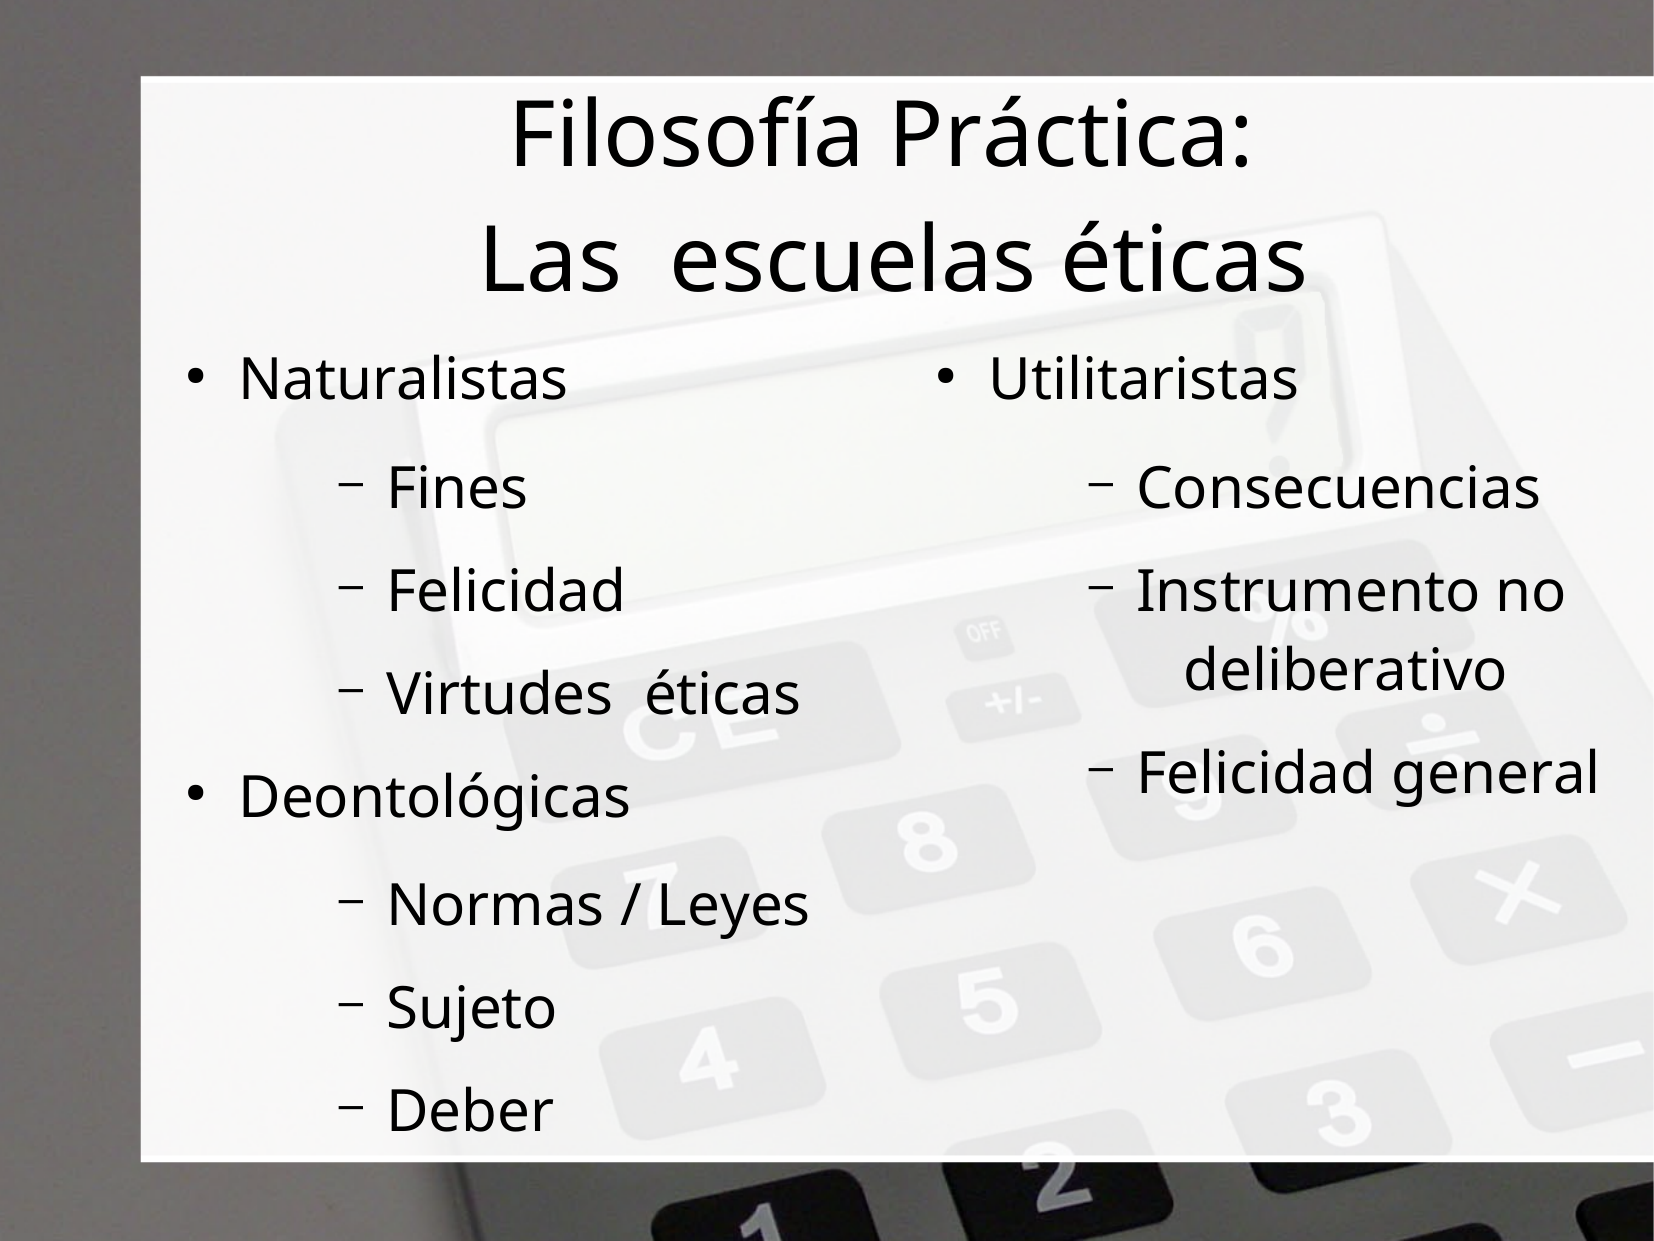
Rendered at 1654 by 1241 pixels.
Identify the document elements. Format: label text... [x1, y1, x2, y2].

list Utilitaristas Consecuencias Instrumento no deliberativo Felicidad general [900, 337, 1627, 1142]
title Filosofía Práctica: Las escuelas éticas [150, 86, 1639, 301]
list Naturalistas Fines Felicidad Virtudes éticas Deontológicas Normas / Leyes Sujeto Deber [150, 337, 877, 1157]
picture [0, 0, 1654, 1241]
